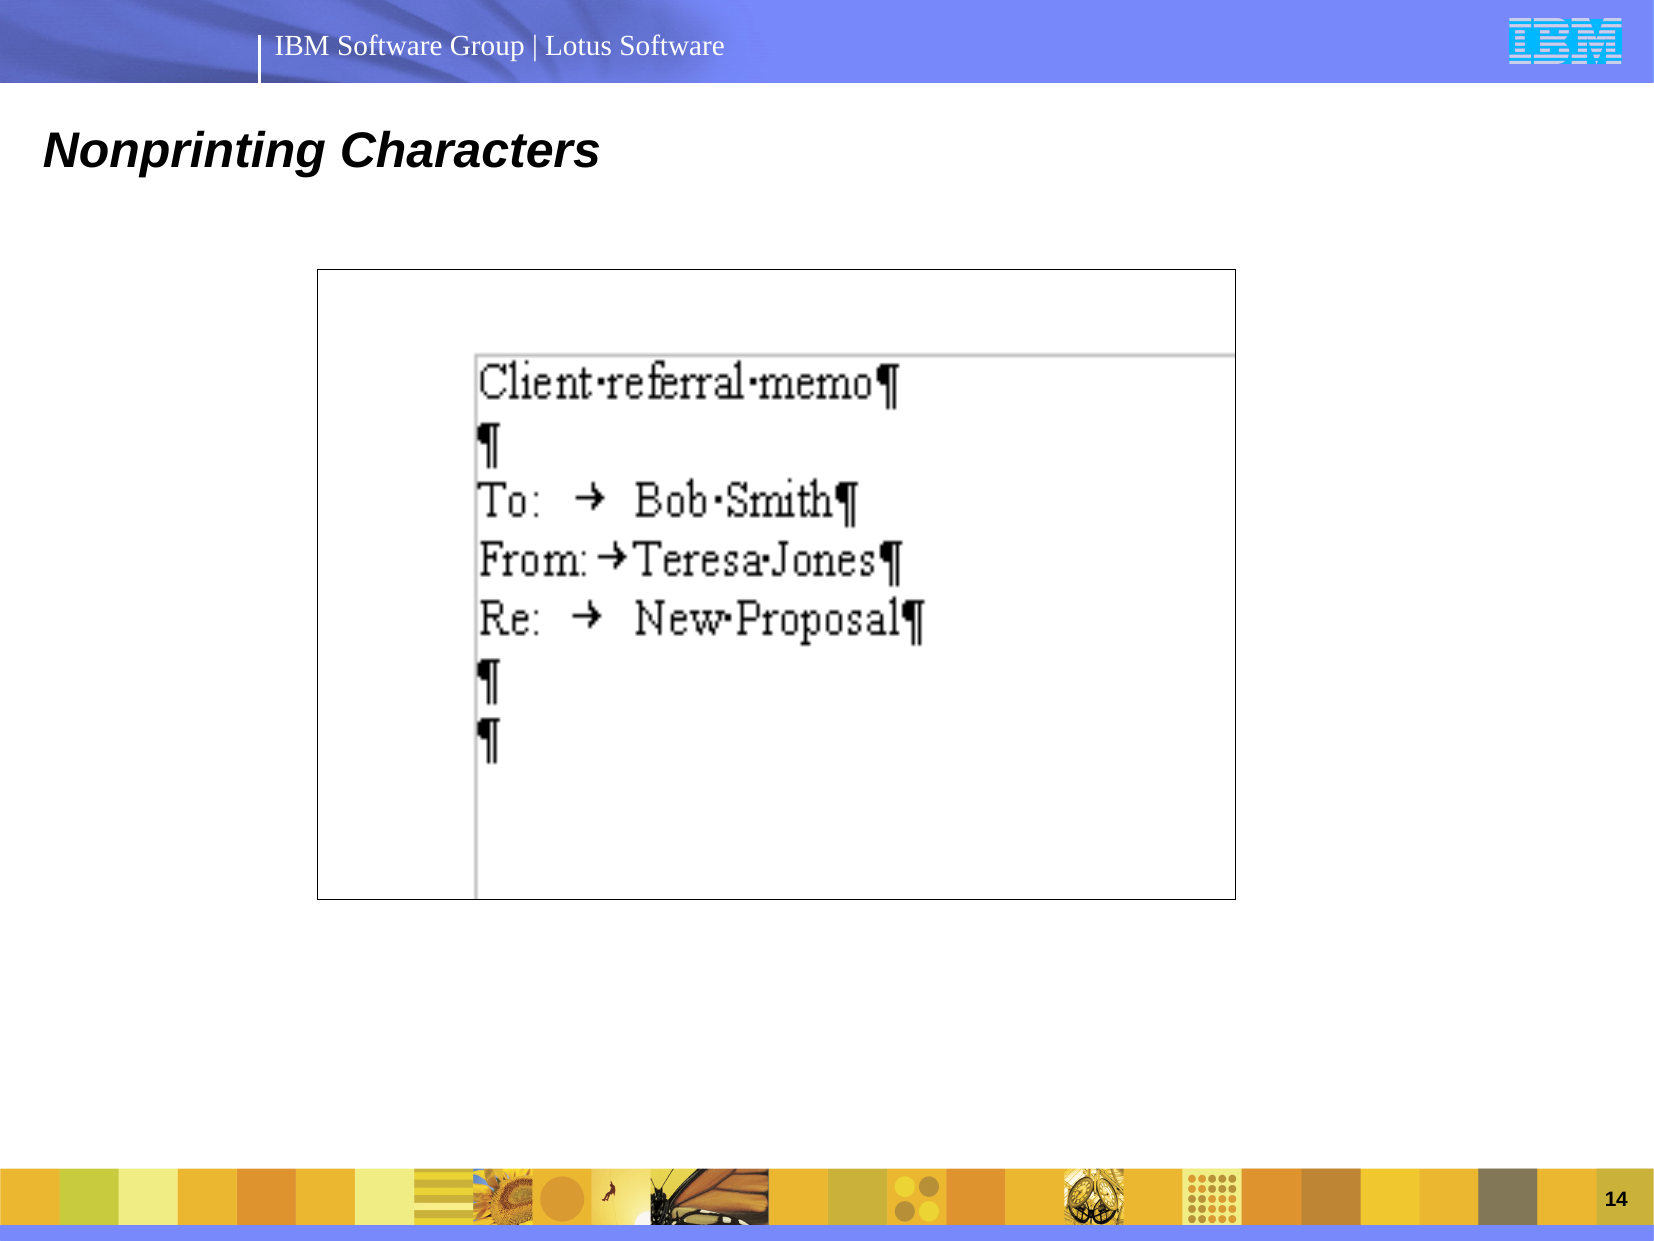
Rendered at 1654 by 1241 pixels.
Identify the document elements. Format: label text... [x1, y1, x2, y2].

picture [0, 0, 1654, 83]
picture [317, 268, 1236, 900]
picture [0, 1168, 1654, 1225]
title Nonprinting Characters [27, 117, 1520, 223]
